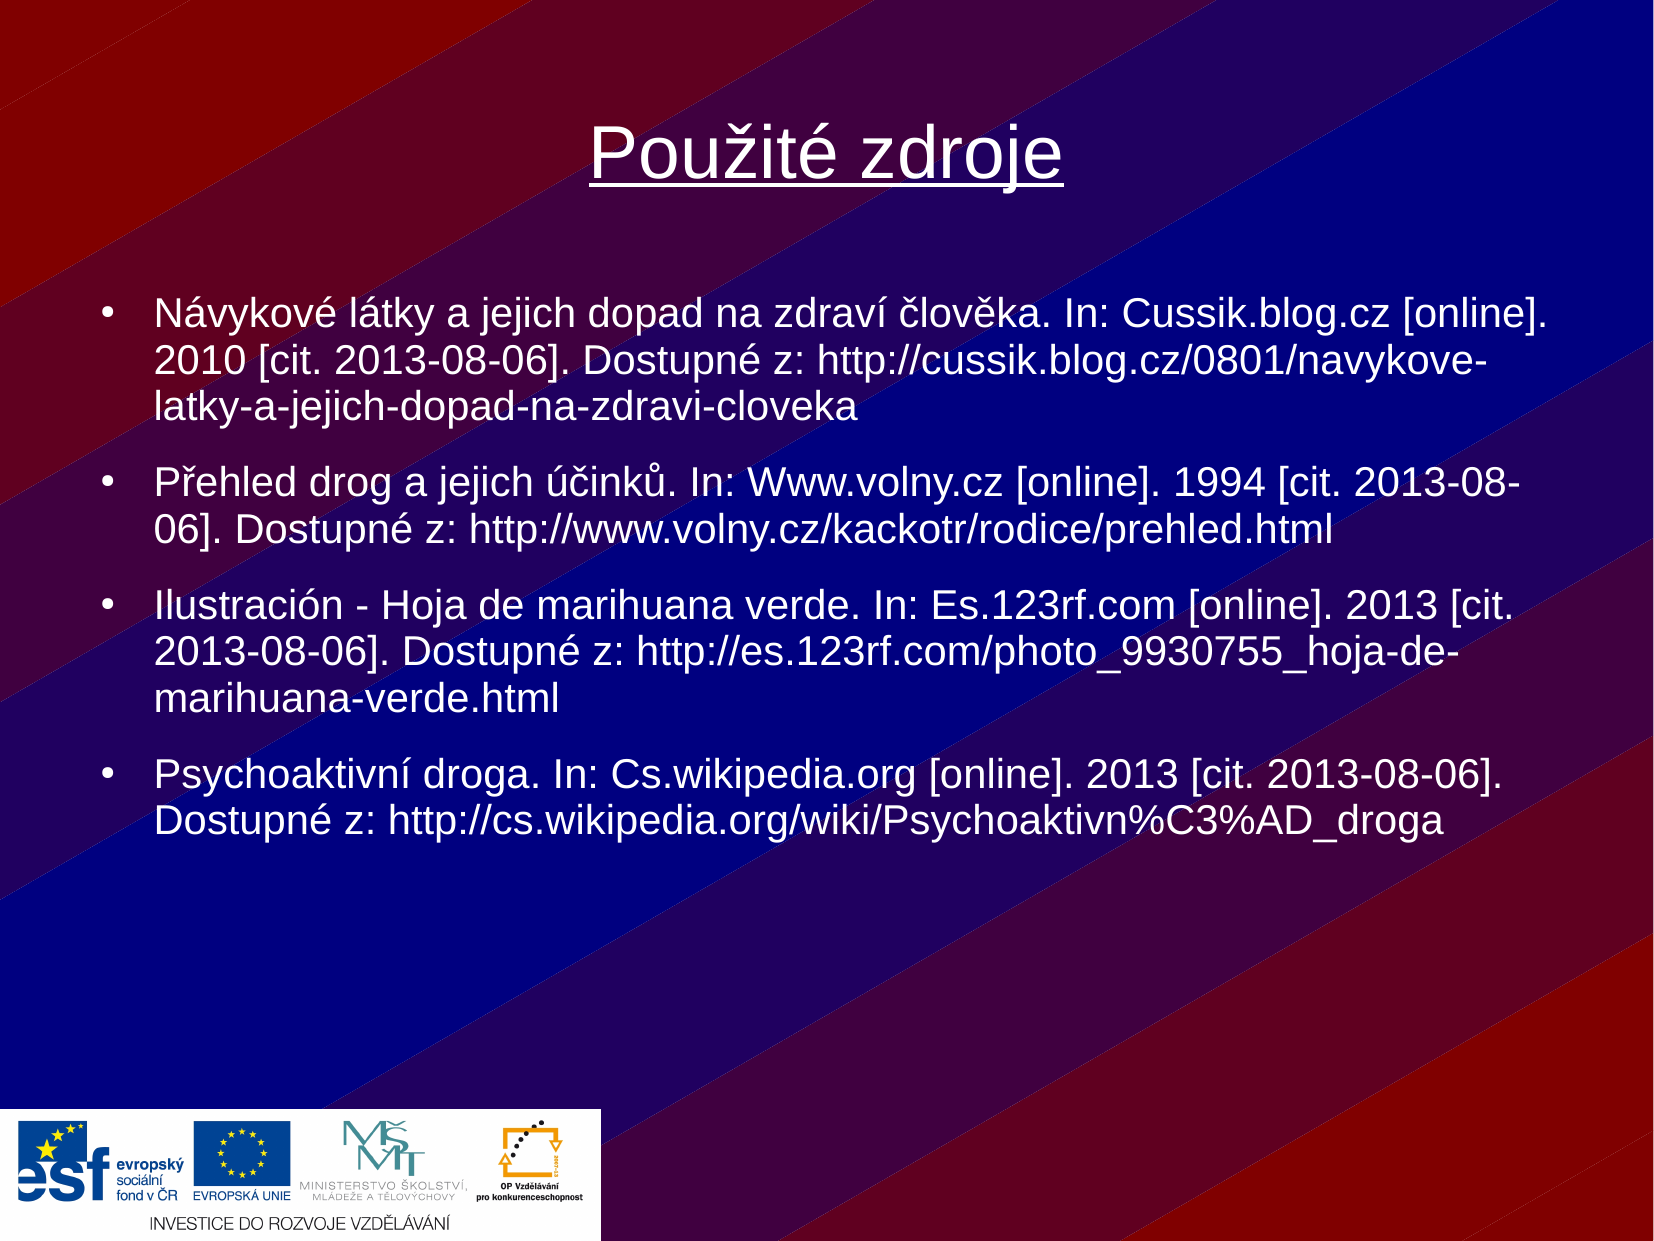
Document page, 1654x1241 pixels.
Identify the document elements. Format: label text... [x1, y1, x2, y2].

title Použité zdroje [82, 49, 1571, 257]
list Návykové látky a jejich dopad na zdraví člověka. In: Cussik.blog.cz [online]. 2010 [cit. 2013-08-06]. Dostupné z: http://cussik.blog.cz/0801/navykove-latky-a-jejich-dopad-na-zdravi-cloveka Přehled drog a jejich účinků. In: Www.volny.cz [online]. 1994 [cit. 2013-08-06]. Dostupné z: http://www.volny.cz/kackotr/rodice/prehled.html Ilustración - Hoja de marihuana verde. In: Es.123rf.com [online]. 2013 [cit. 2013-08-06]. Dostupné z: http://es.123rf.com/photo_9930755_hoja-de-marihuana-verde.html Psychoaktivní droga. In: Cs.wikipedia.org [online]. 2013 [cit. 2013-08-06]. Dostupné z: http://cs.wikipedia.org/wiki/Psychoaktivn%C3%AD_droga [82, 290, 1571, 1109]
picture [0, 1109, 601, 1241]
